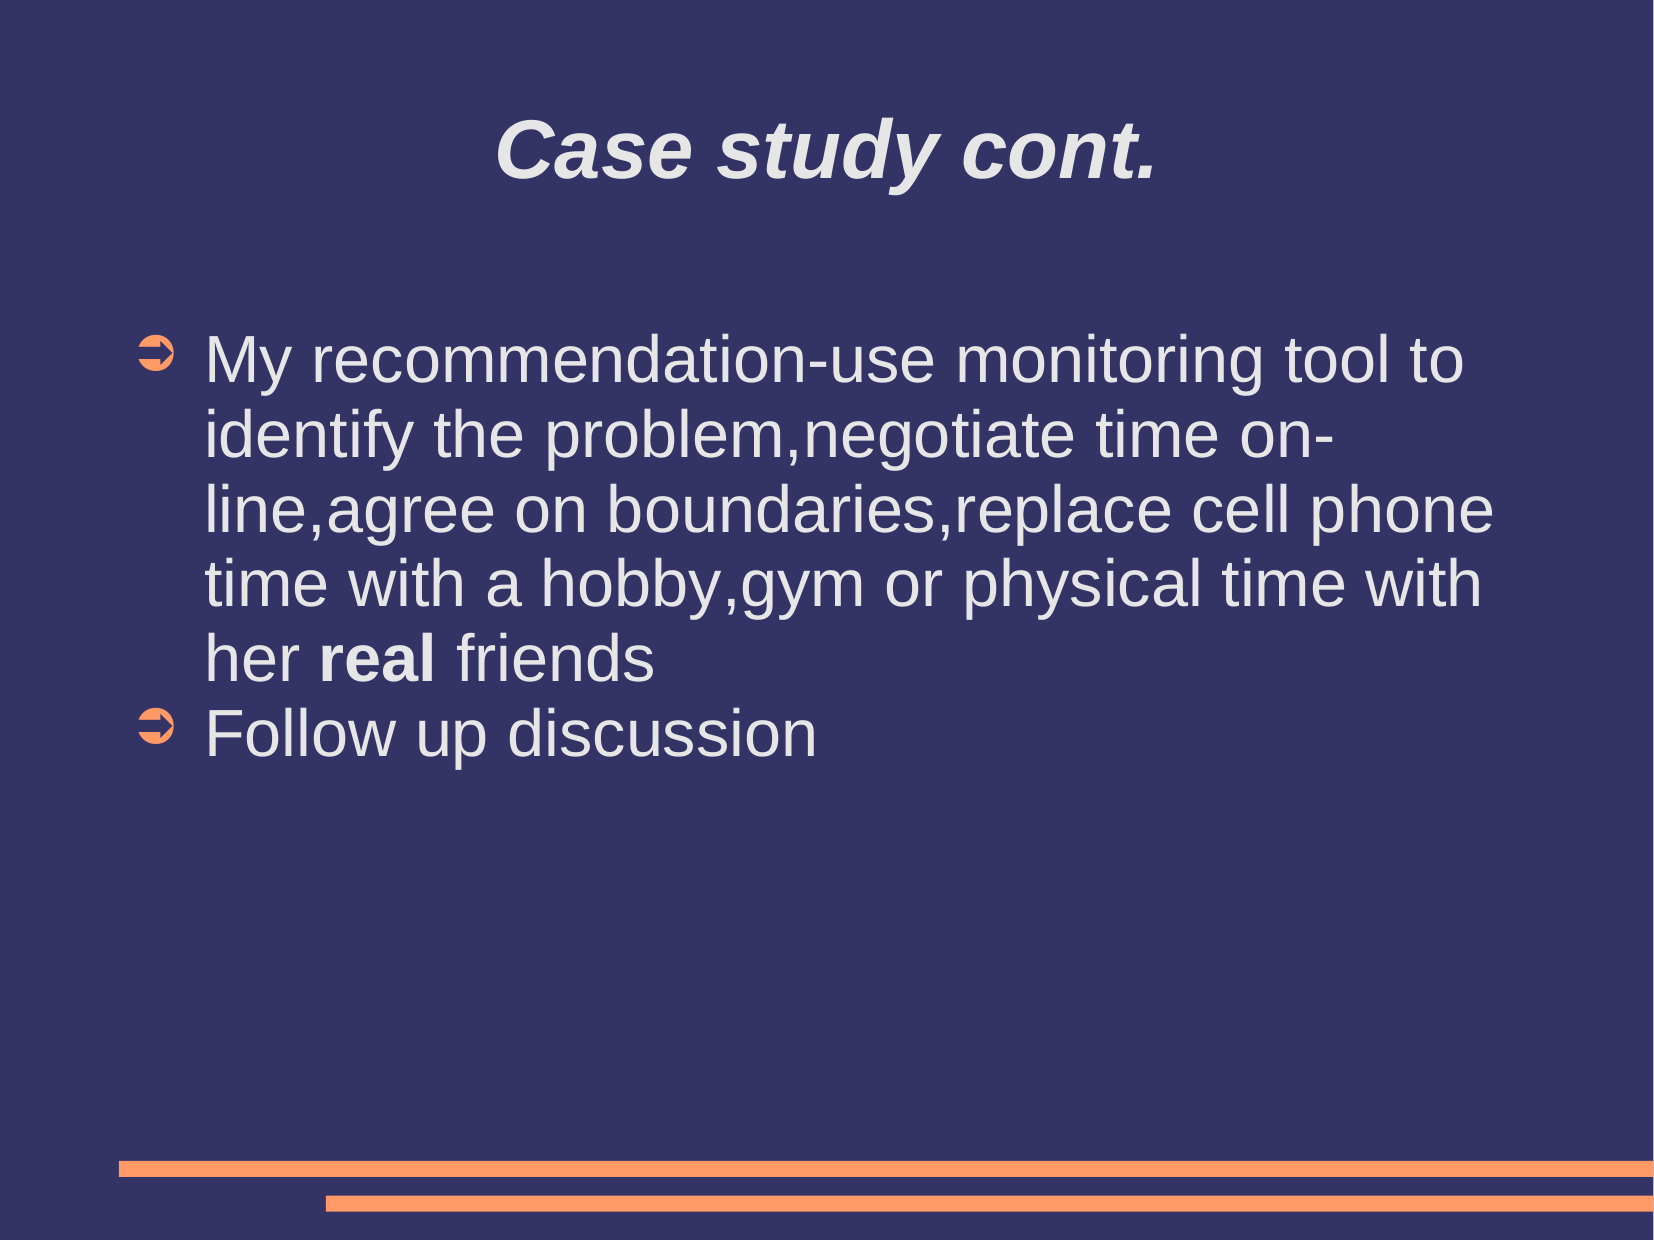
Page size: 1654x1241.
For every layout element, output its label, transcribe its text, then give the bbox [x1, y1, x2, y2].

list My recommendation-use monitoring tool to identify the problem,negotiate time on-line,agree on boundaries,replace cell phone time with a hobby,gym or physical time with her real friends Follow up discussion [121, 322, 1561, 1132]
title Case study cont. [121, 46, 1534, 254]
